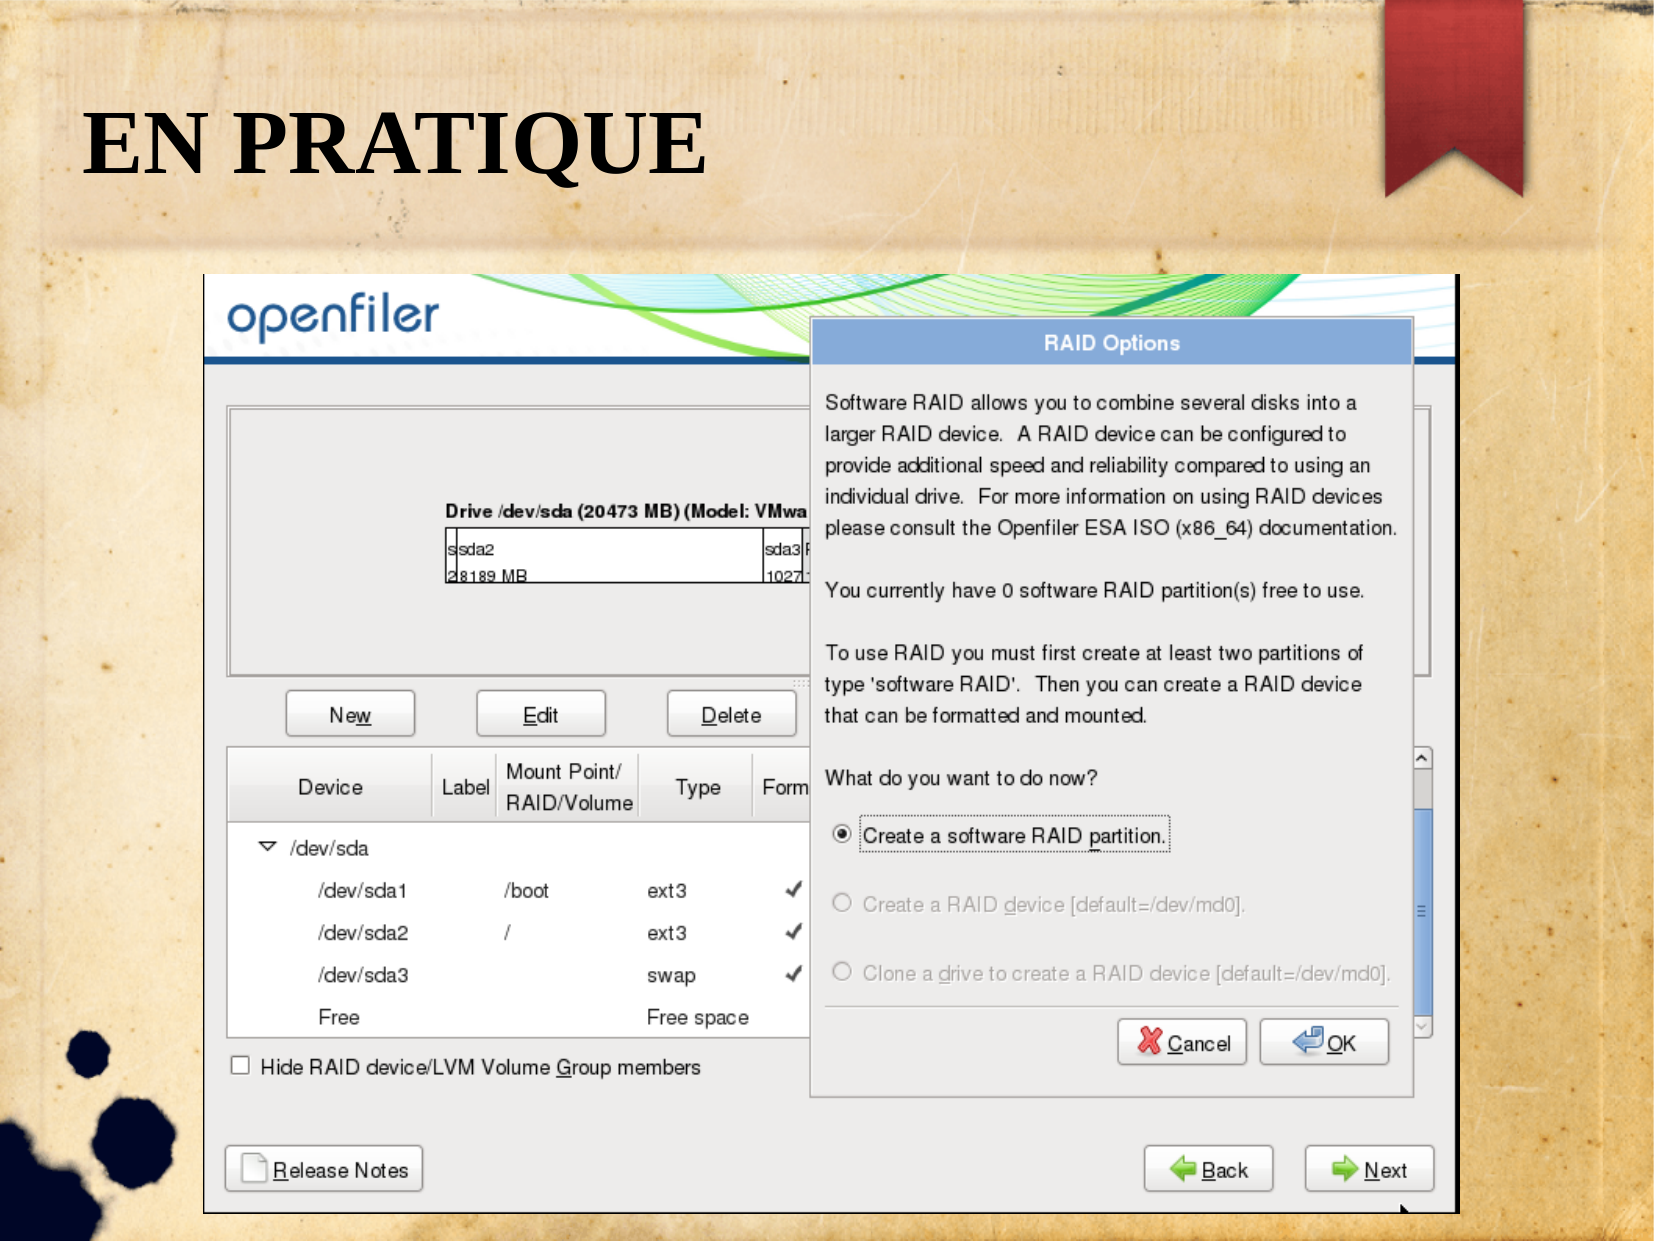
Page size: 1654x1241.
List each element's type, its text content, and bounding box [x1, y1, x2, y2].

picture [0, 0, 1654, 1241]
title EN PRATIQUE [82, 49, 1347, 237]
